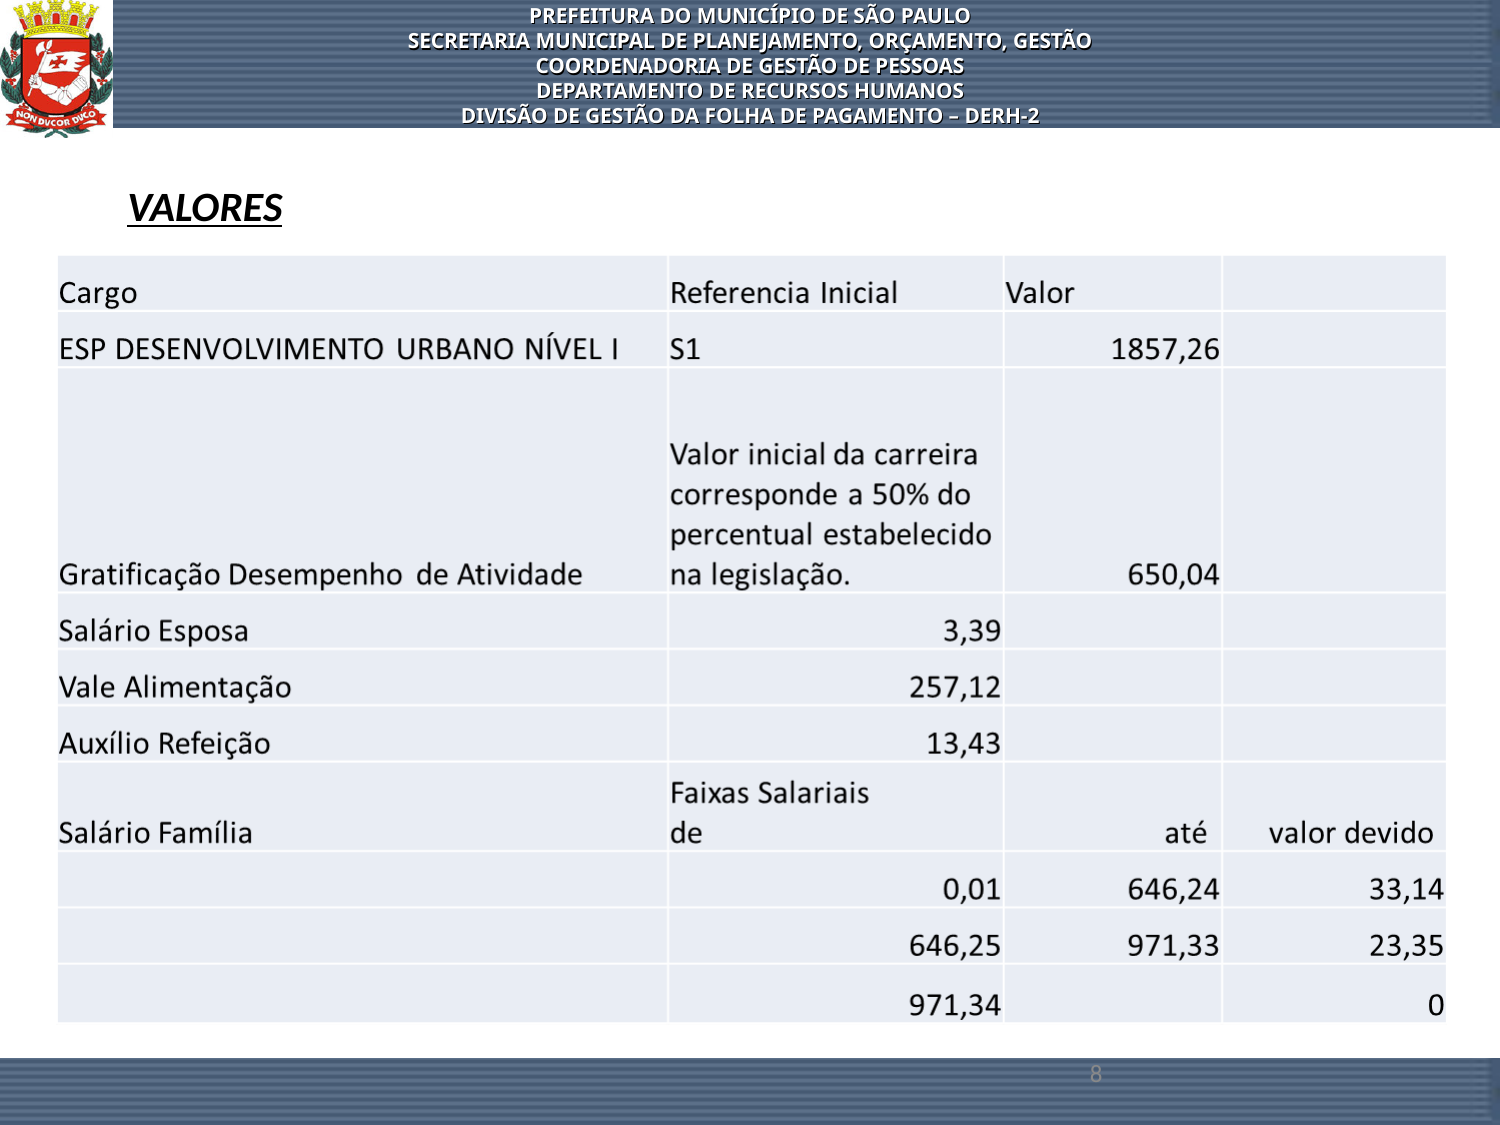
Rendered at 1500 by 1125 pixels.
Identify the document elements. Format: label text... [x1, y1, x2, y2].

picture [0, 0, 113, 138]
text_box [1074, 1045, 1426, 1103]
picture [0, 1058, 1500, 1125]
text_box VALORES . [112, 173, 1459, 478]
text_box PREFEITURA DO MUNICÍPIO DE SÃO PAULO SECRETARIA MUNICIPAL DE PLANEJAMENTO, ORÇAMENTO, GESTÃO COORDENADORIA DE GESTÃO DE PESSOAS DEPARTAMENTO DE RECURSOS HUMANOS DIVISÃO DE GESTÃO DA FOLHA DE PAGAMENTO – DERH-2 [113, 0, 1500, 136]
picture [56, 254, 1447, 1045]
